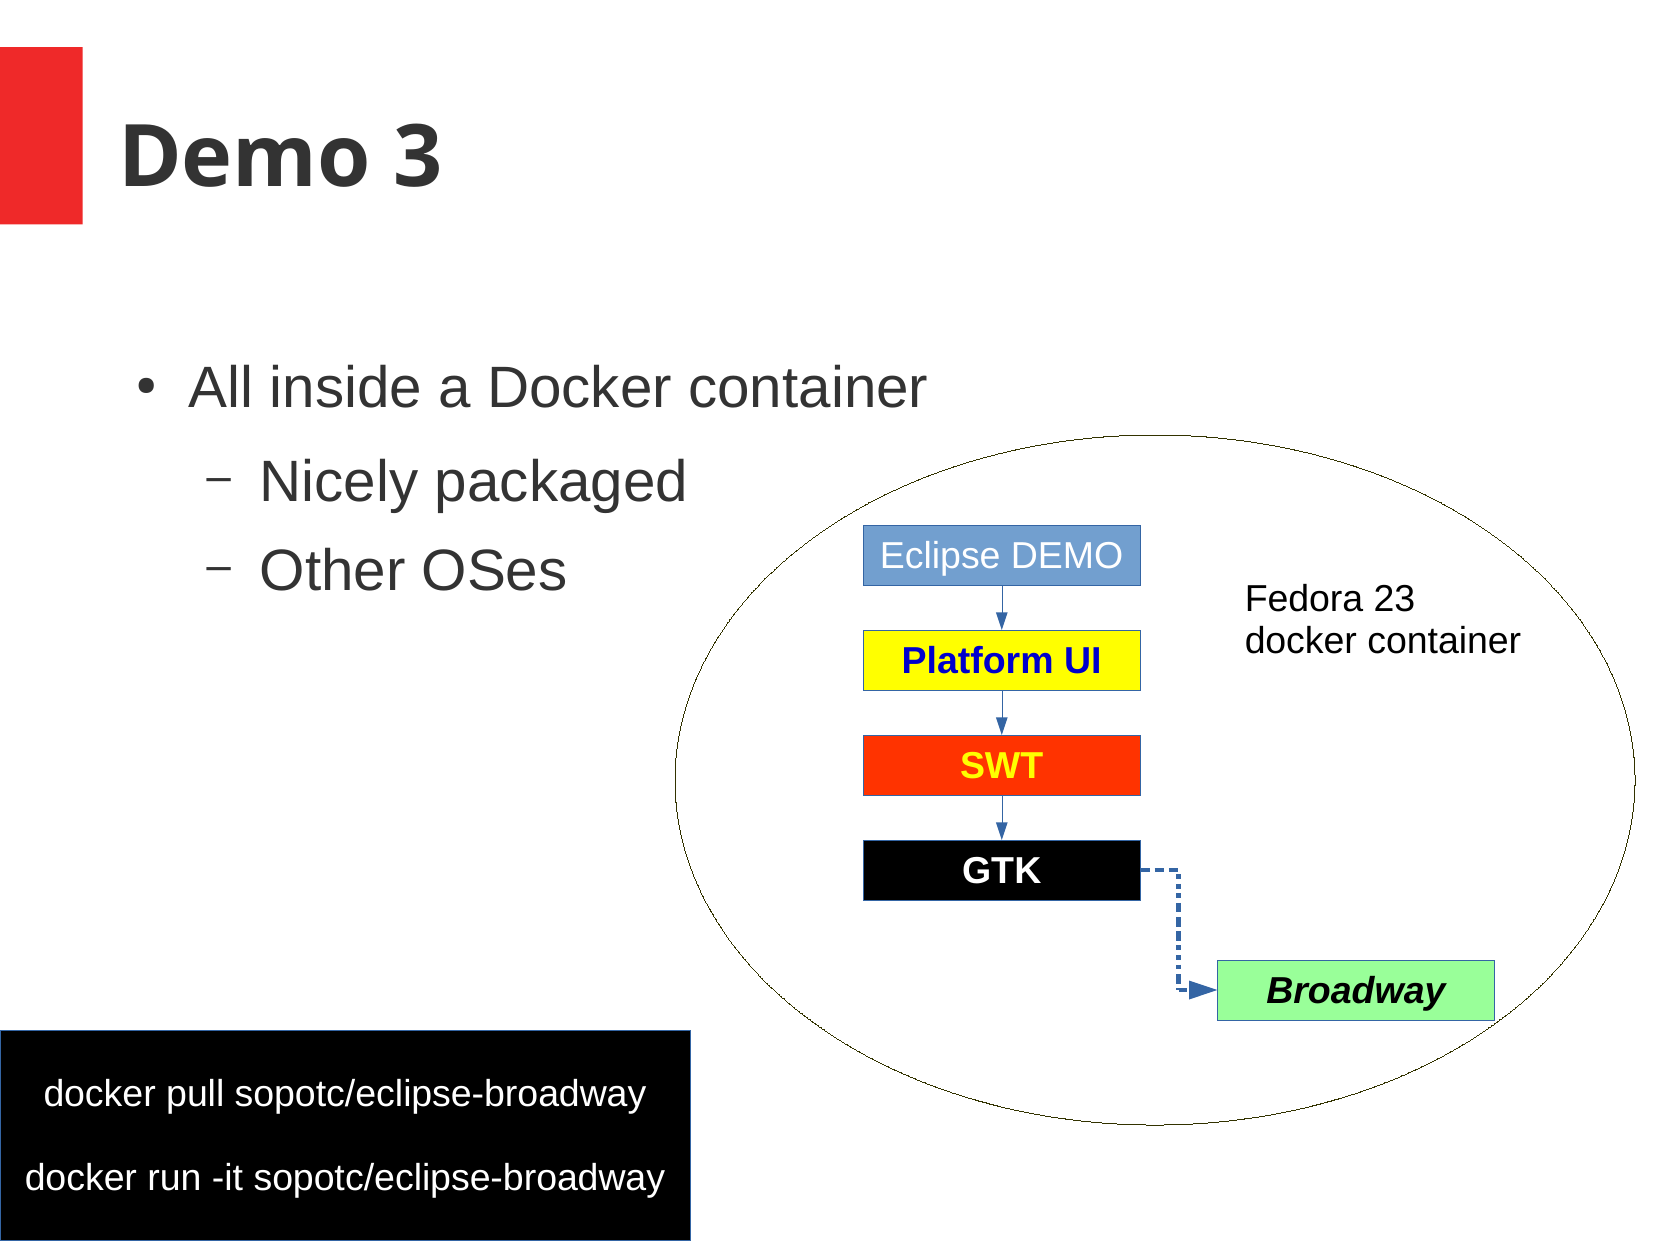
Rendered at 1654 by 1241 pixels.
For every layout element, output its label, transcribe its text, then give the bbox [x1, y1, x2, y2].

title Demo 3 [118, 49, 1571, 257]
list All inside a Docker container Nicely packaged Other OSes [118, 354, 1536, 1074]
text_box Fedora 23 docker container [1230, 570, 1654, 669]
text_box Broadway [1217, 960, 1495, 1021]
text_box Eclipse DEMO [863, 525, 1141, 586]
text_box GTK [863, 840, 1141, 901]
text_box docker pull sopotc/eclipse-broadway docker run -it sopotc/eclipse-broadway [0, 1030, 691, 1241]
text_box Platform UI [863, 630, 1141, 691]
text_box SWT [863, 735, 1141, 796]
